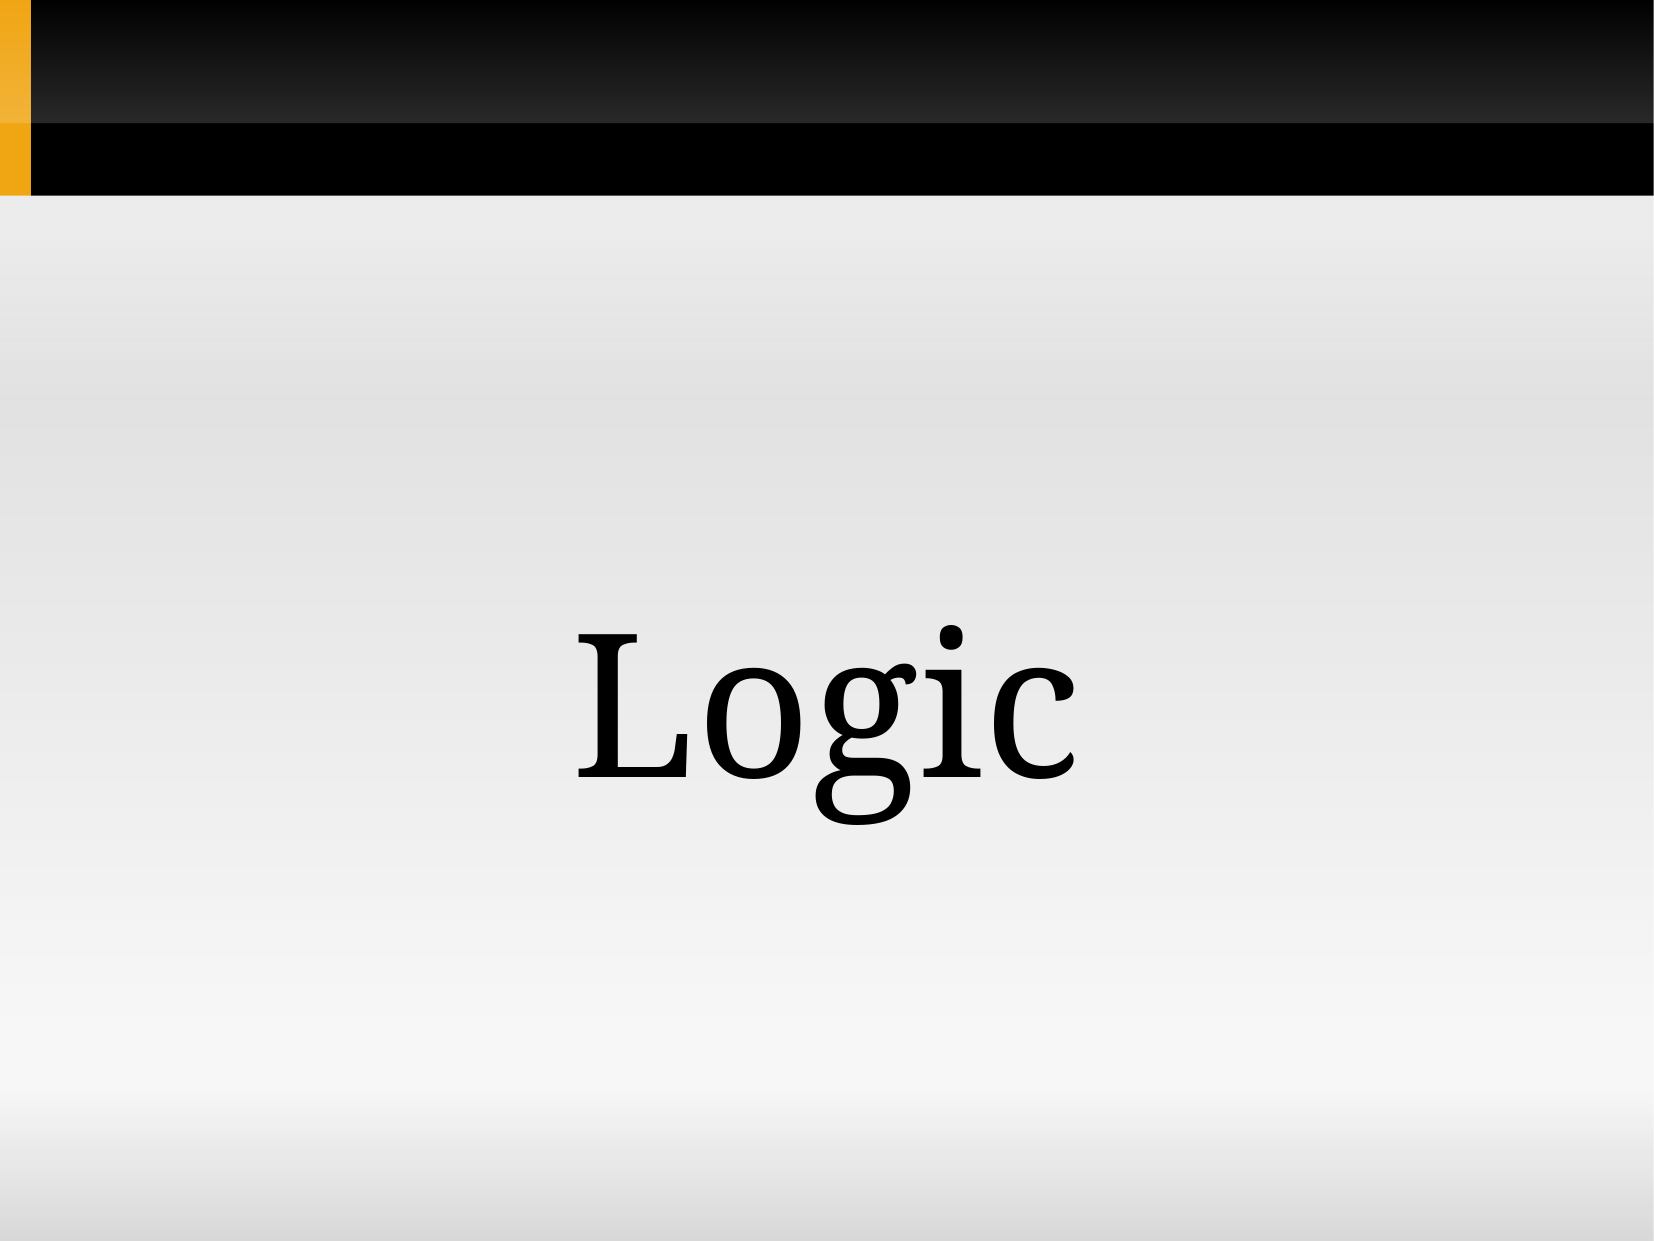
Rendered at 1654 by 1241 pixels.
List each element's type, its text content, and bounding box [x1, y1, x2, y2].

subtitle Logic [82, 297, 1571, 1102]
picture [0, 0, 1654, 1241]
